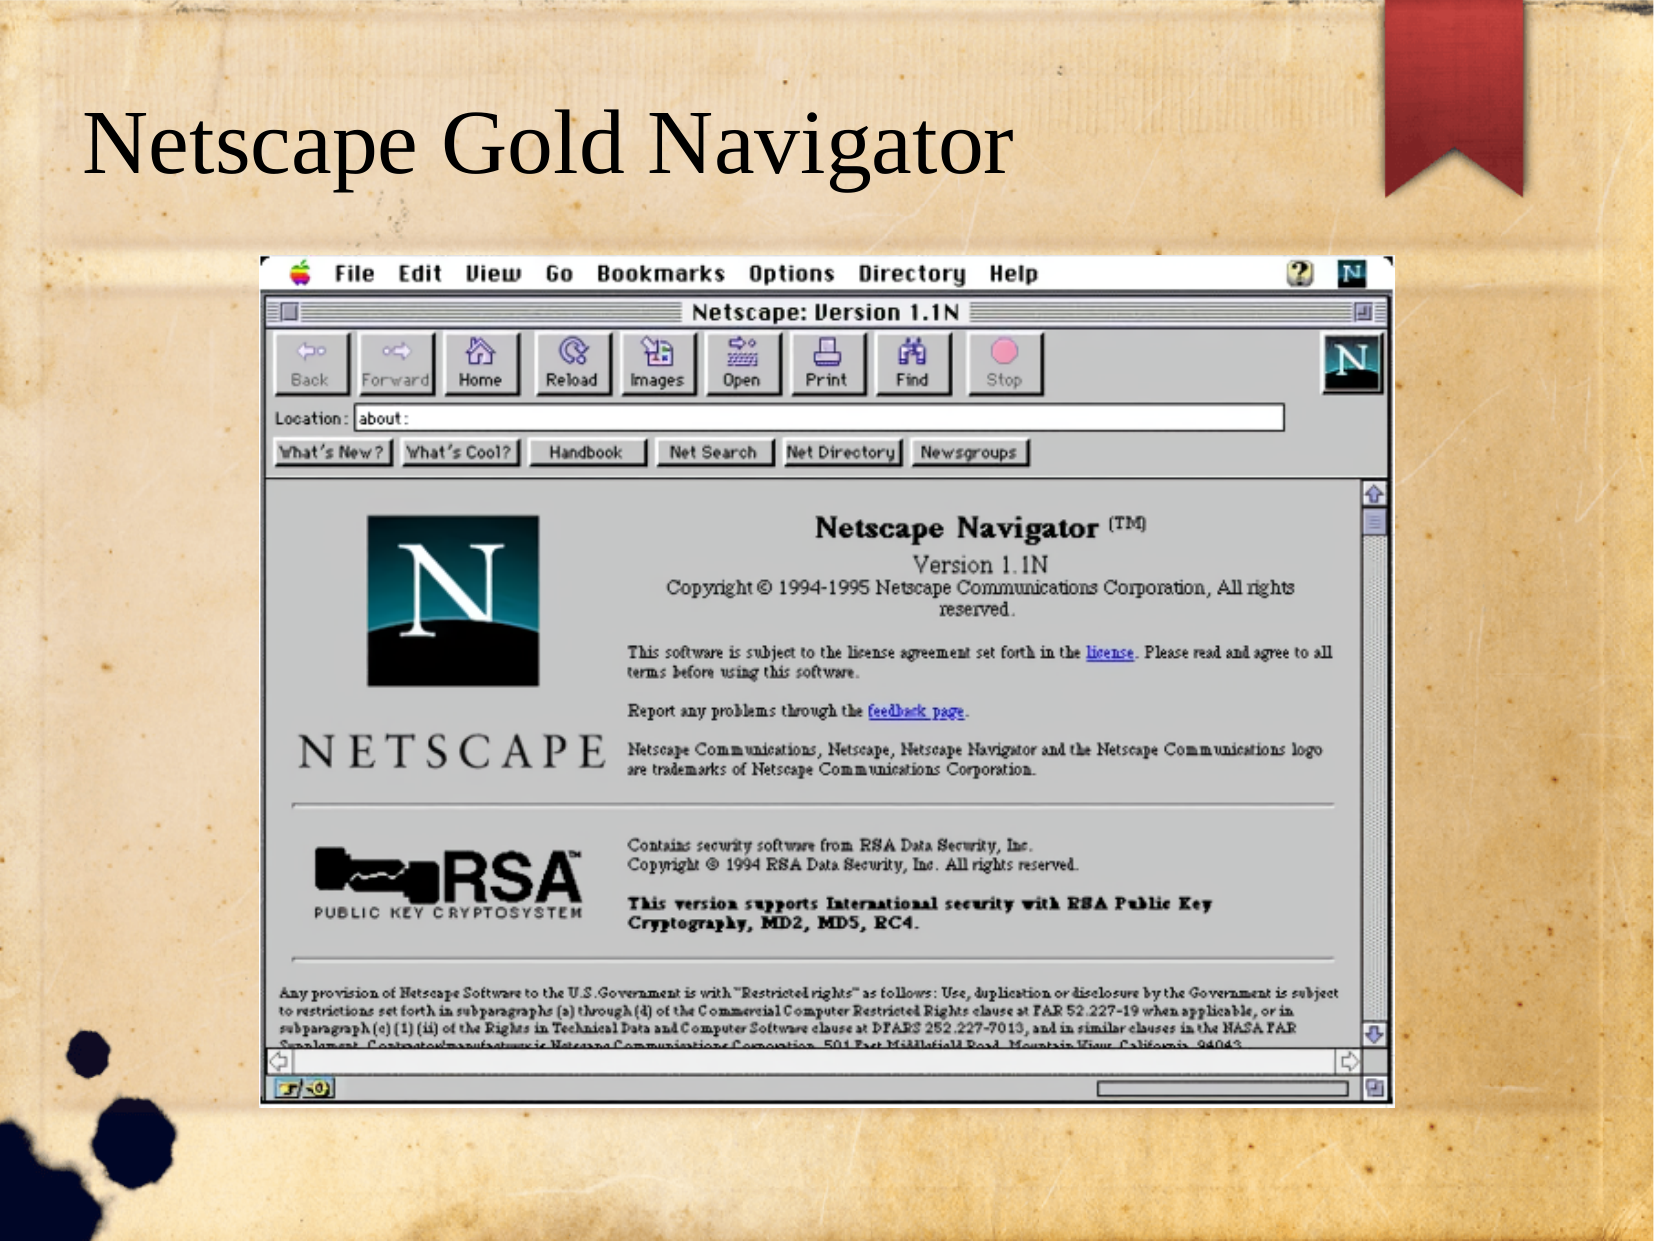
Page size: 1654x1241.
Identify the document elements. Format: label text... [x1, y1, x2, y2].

picture [0, 0, 1654, 1241]
title Netscape Gold Navigator [82, 49, 1347, 237]
